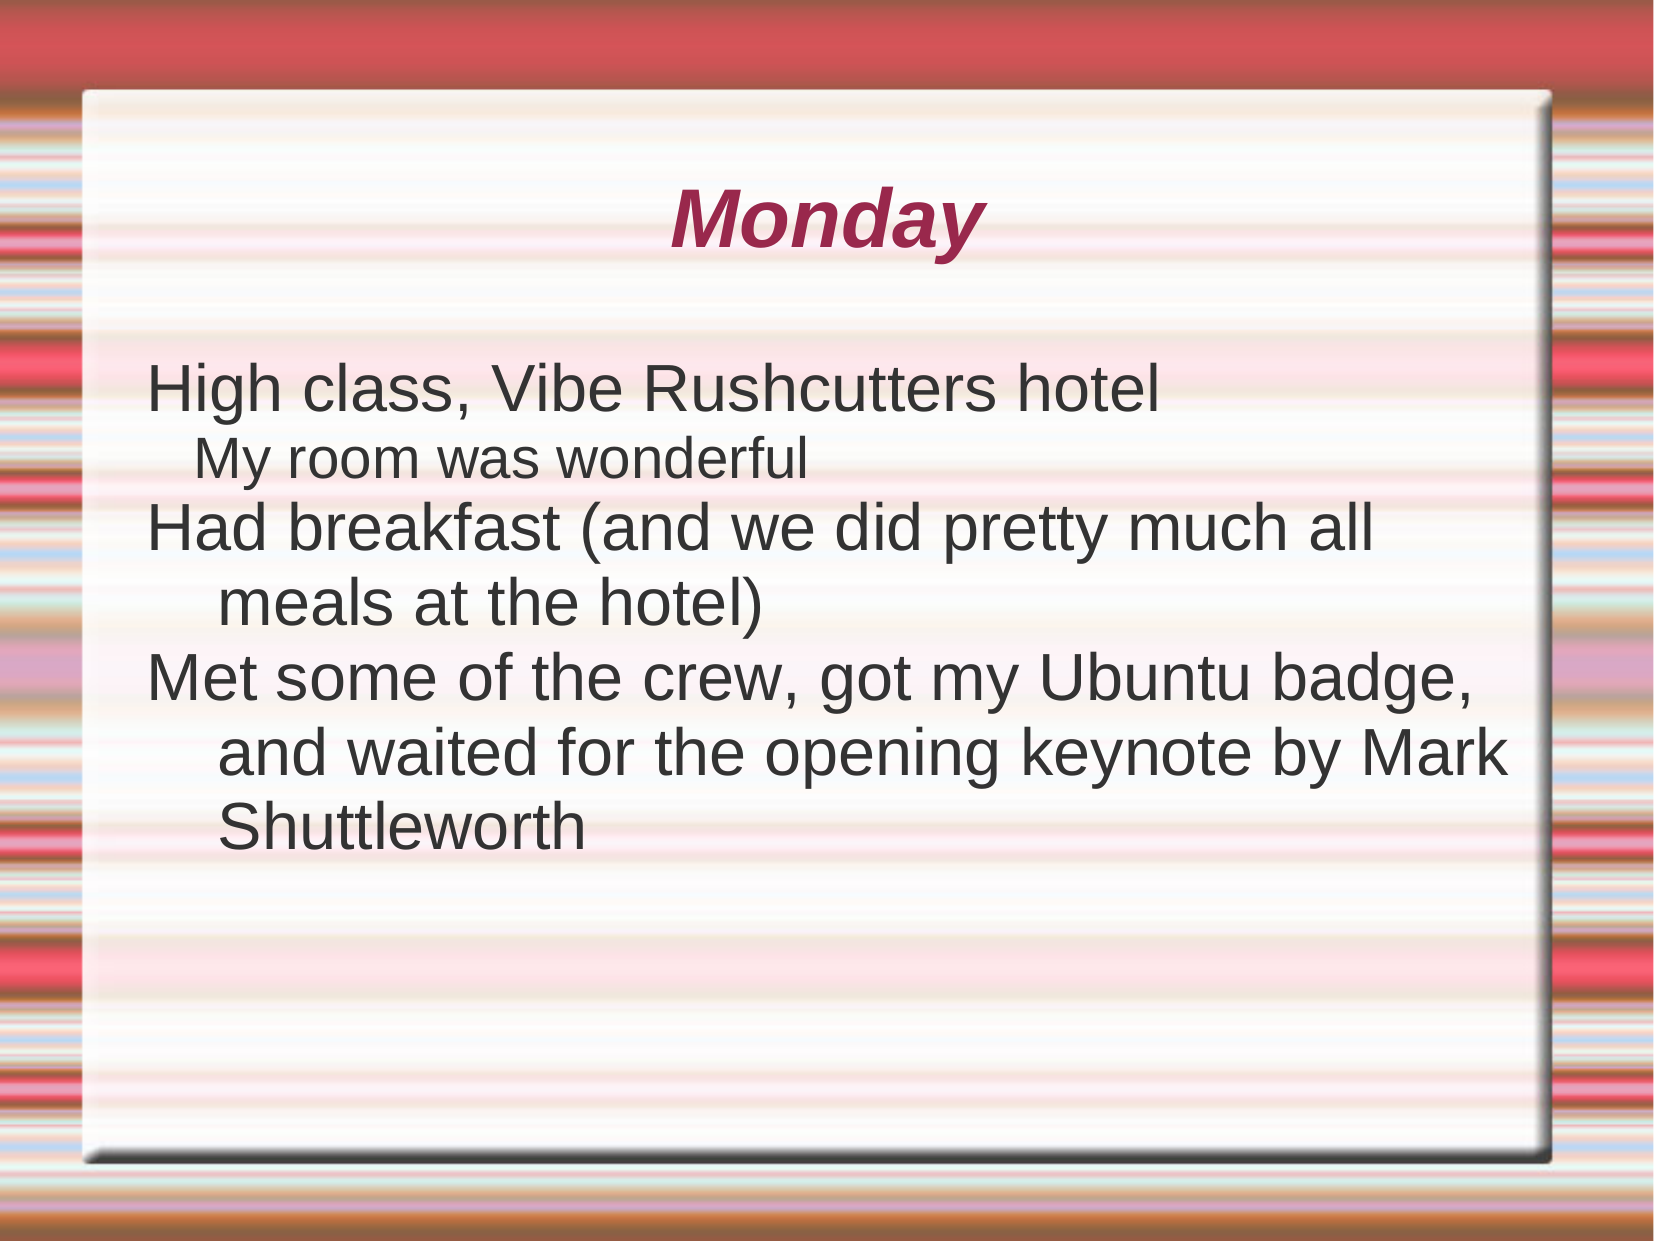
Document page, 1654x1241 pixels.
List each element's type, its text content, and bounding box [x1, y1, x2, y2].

list High class, Vibe Rushcutters hotel My room was wonderful Had breakfast (and we did pretty much all meals at the hotel) Met some of the crew, got my Ubuntu badge, and waited for the opening keynote by Mark Shuttleworth [134, 350, 1516, 1133]
title Monday [121, 114, 1534, 322]
picture [0, 0, 1654, 1241]
